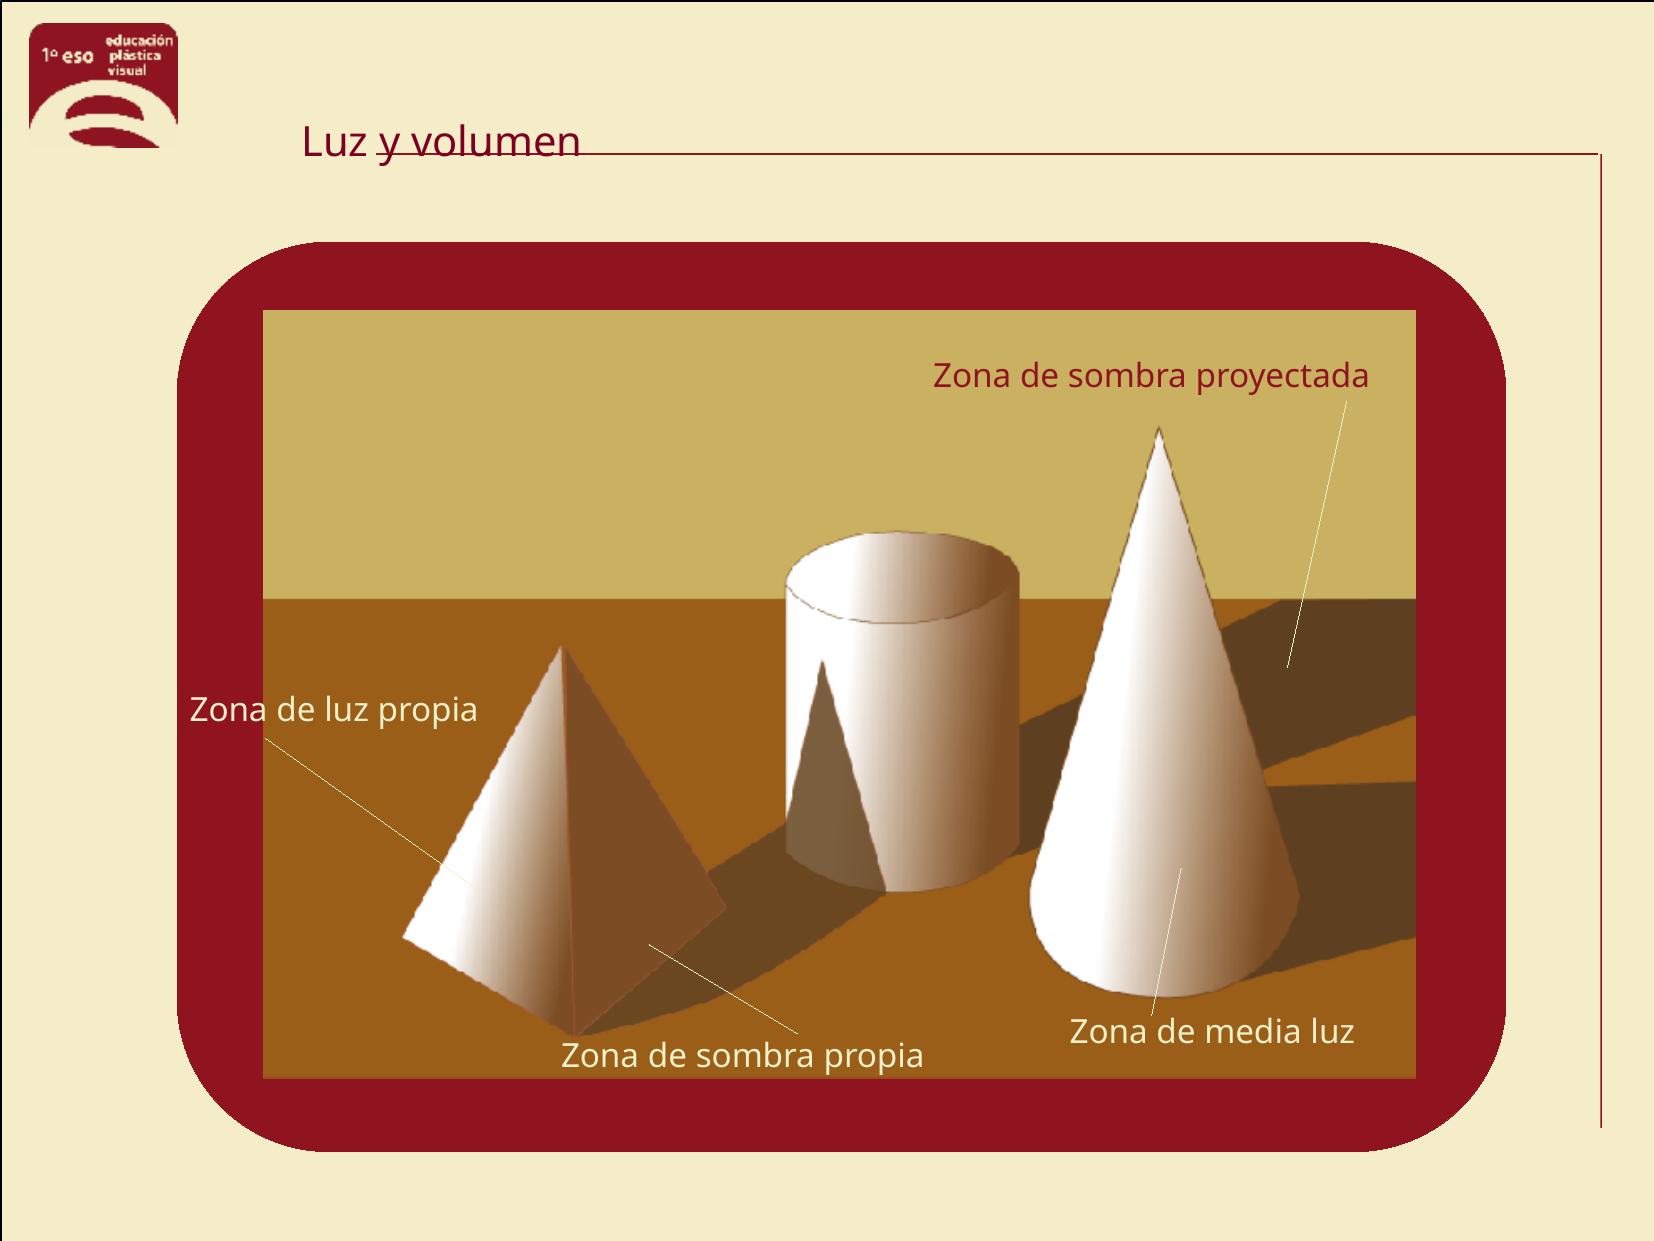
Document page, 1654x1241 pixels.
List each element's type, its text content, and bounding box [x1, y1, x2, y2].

picture [0, 0, 1654, 1241]
text_box Zona de sombra proyectada [933, 348, 1406, 402]
text_box [177, 242, 1506, 1152]
text_box Zona de media luz [1069, 986, 1412, 1075]
text_box Zona de luz propia [189, 679, 532, 739]
title Luz y volumen [153, 59, 1595, 148]
text_box Zona de sombra propia [561, 1027, 1034, 1081]
